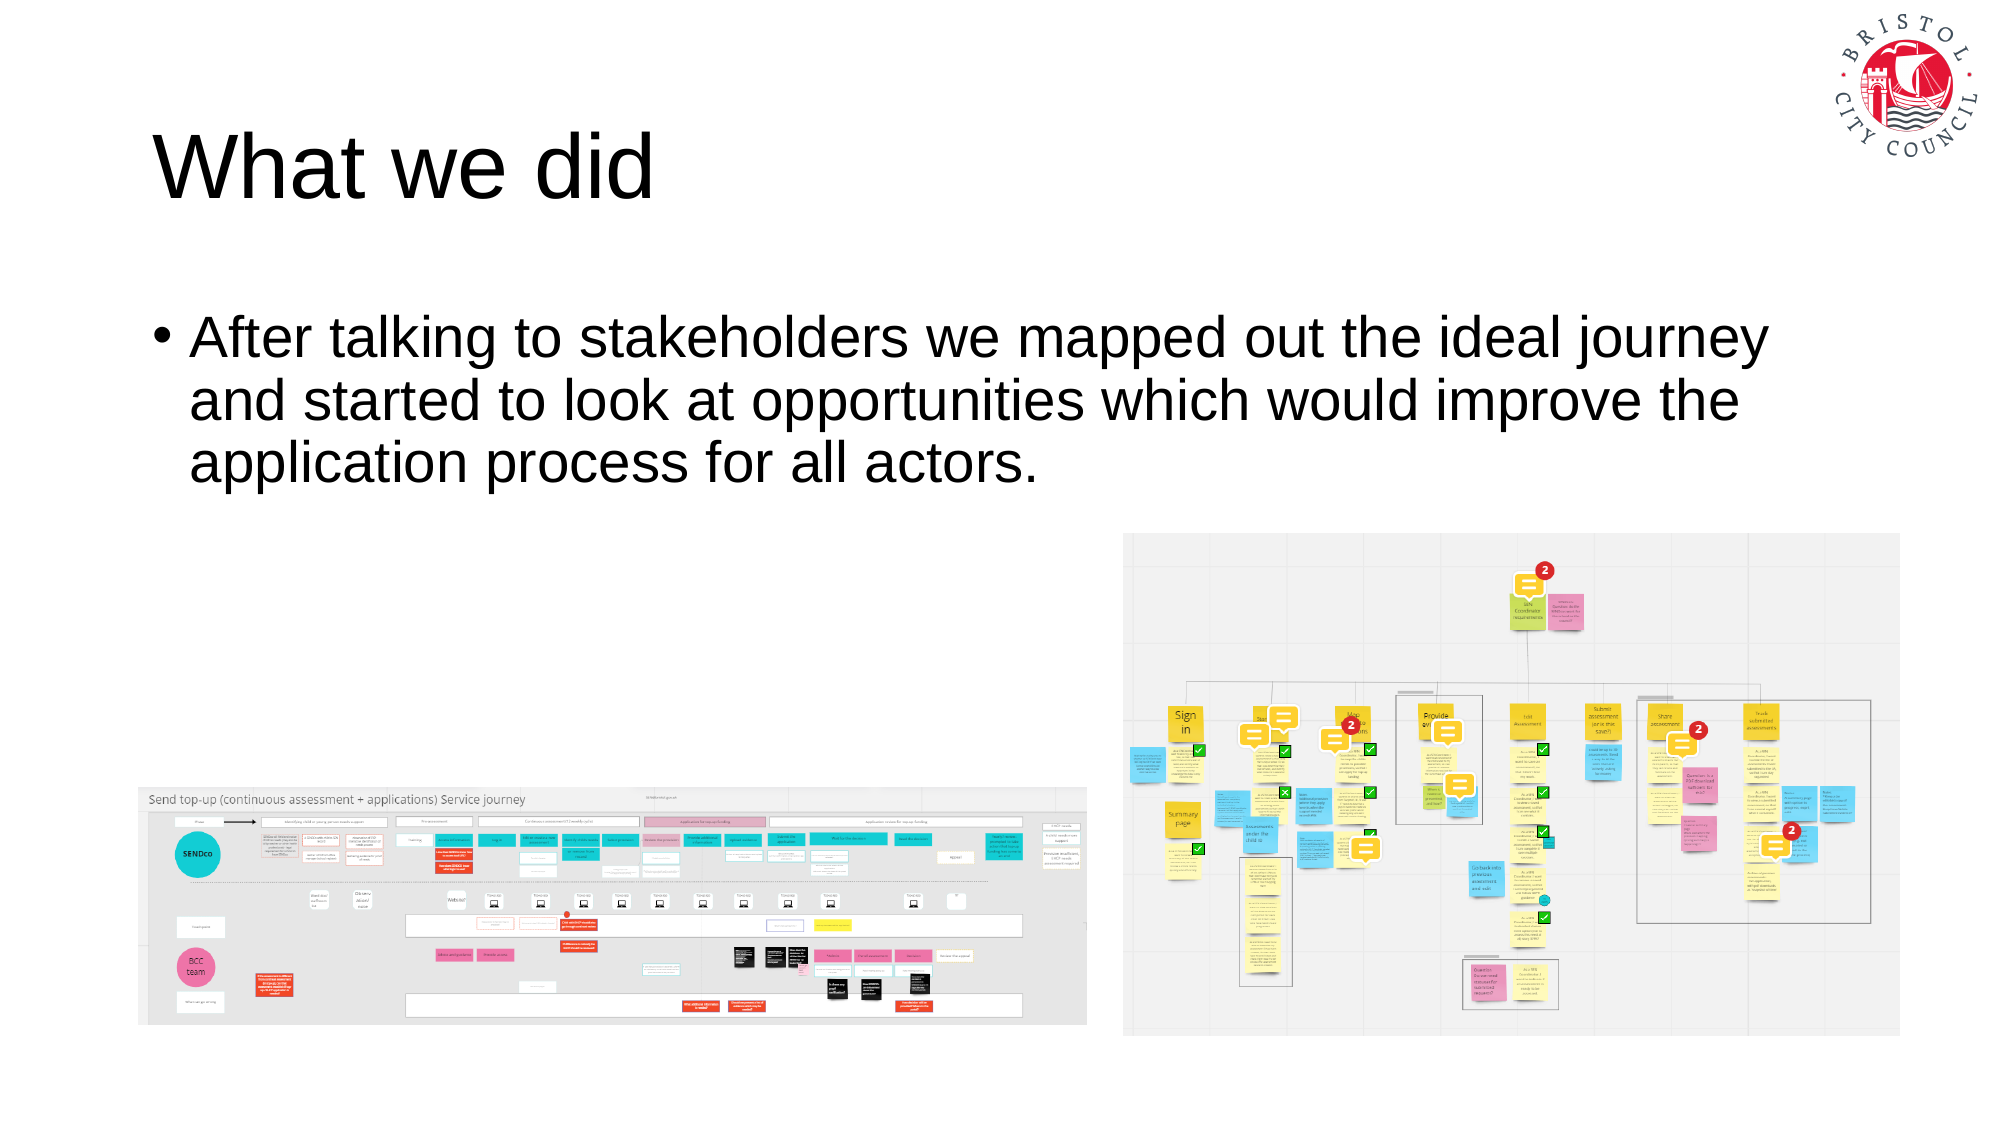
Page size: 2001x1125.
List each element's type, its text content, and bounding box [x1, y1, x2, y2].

picture [1123, 533, 1900, 1036]
picture [1833, 14, 1982, 157]
title What we did [137, 59, 1863, 278]
picture [138, 787, 1087, 1025]
list After talking to stakeholders we mapped out the ideal journey and started to look at opportunities which would improve the application process for all actors. [137, 299, 1863, 1014]
